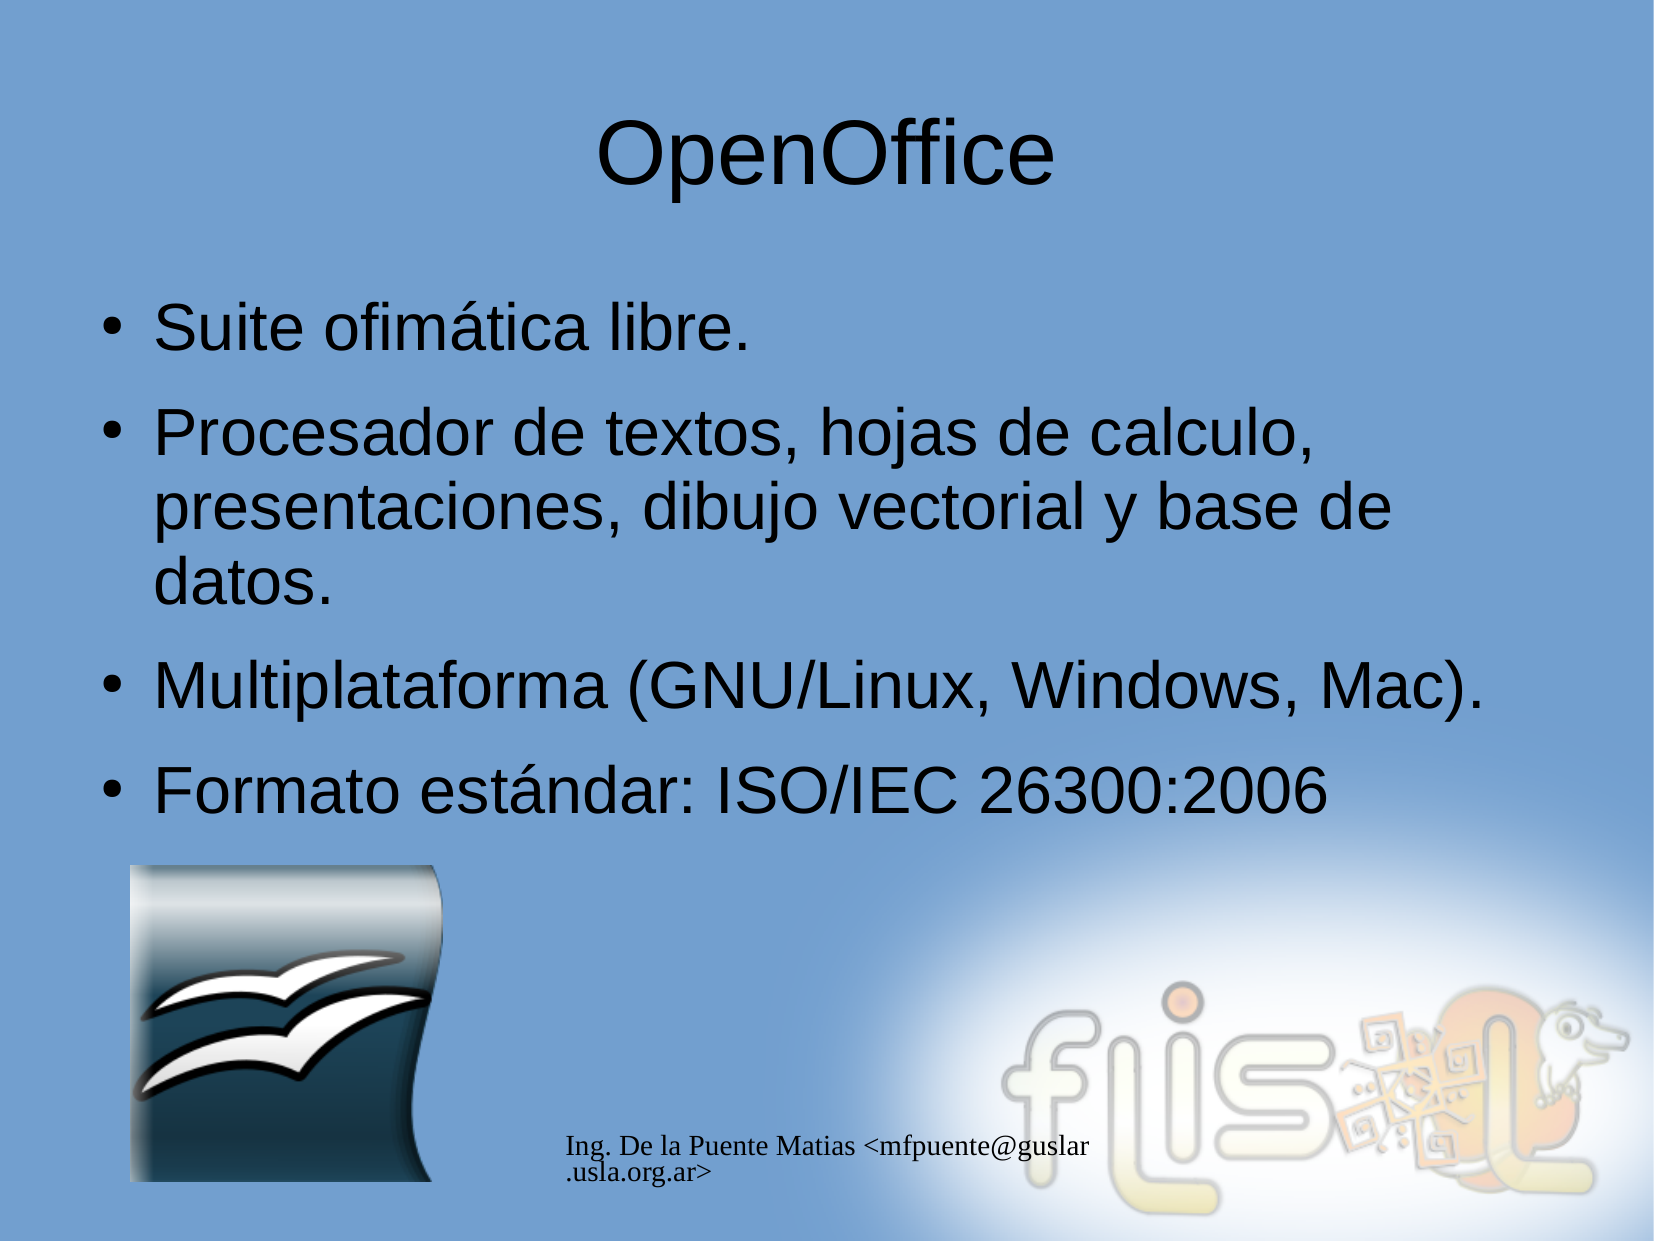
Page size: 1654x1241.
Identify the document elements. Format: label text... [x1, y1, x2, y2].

list Suite ofimática libre. Procesador de textos, hojas de calculo, presentaciones, dibujo vectorial y base de datos. Multiplataforma (GNU/Linux, Windows, Mac). Formato estándar: ISO/IEC 26300:2006 [82, 290, 1571, 1094]
title OpenOffice [82, 49, 1571, 257]
picture [0, 0, 1654, 1241]
